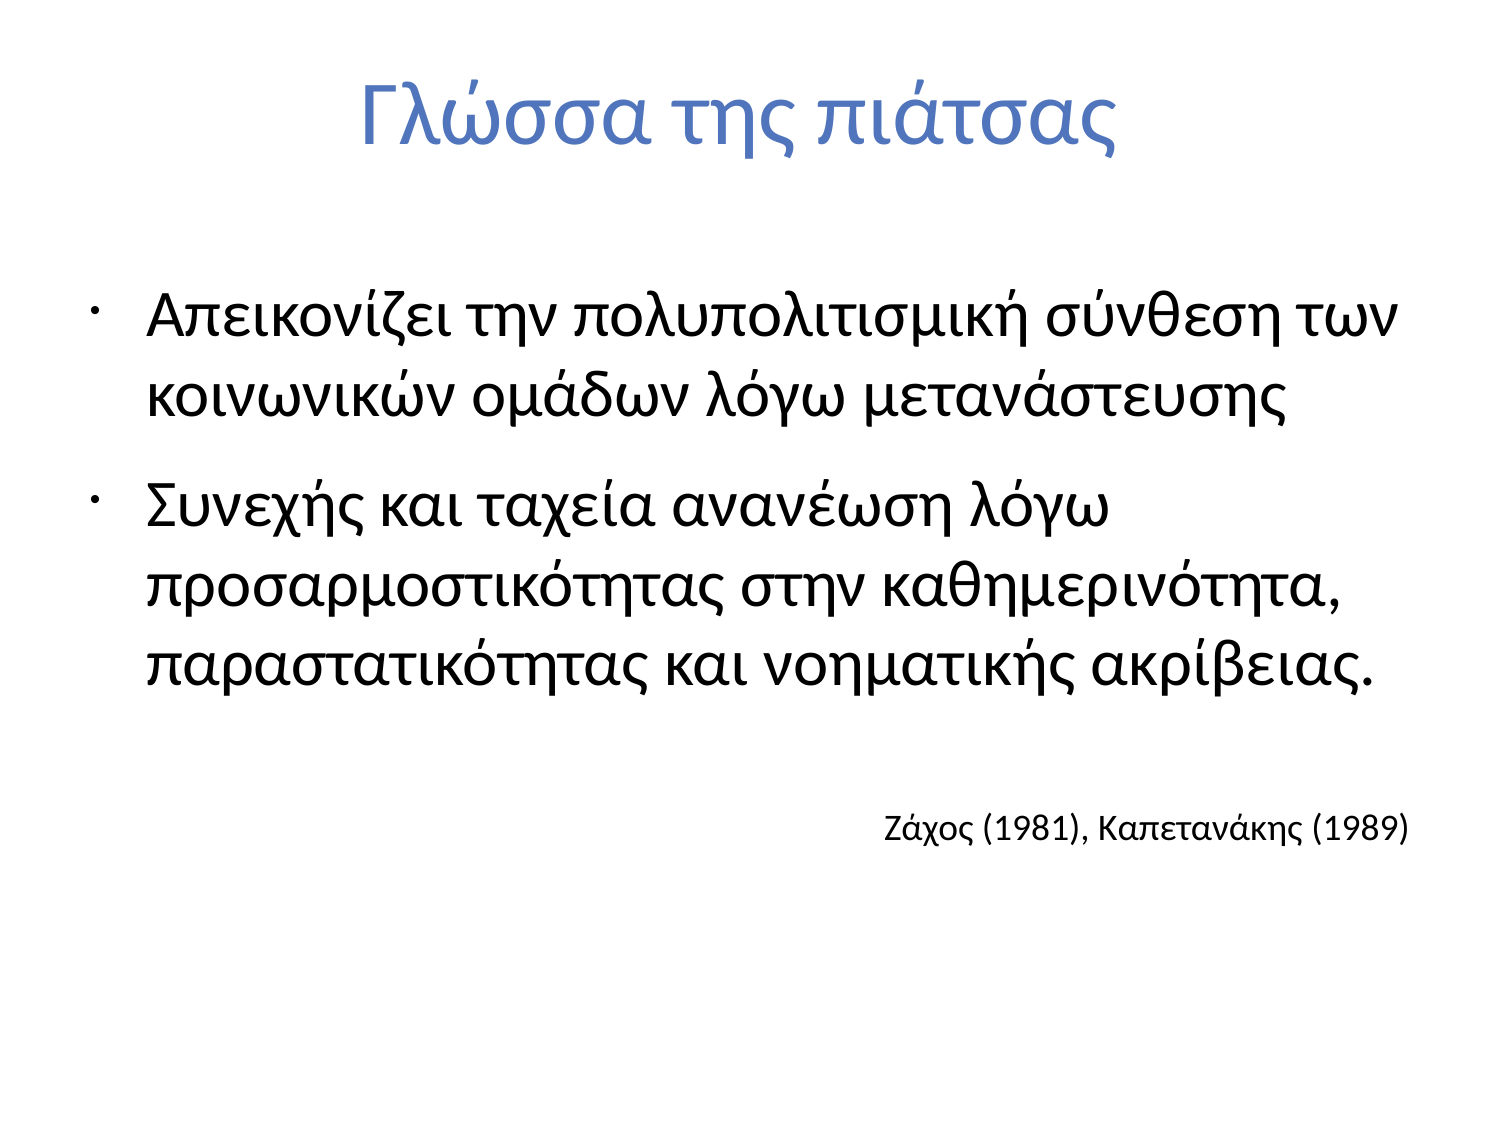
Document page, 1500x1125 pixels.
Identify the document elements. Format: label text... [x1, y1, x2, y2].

title Γλώσσα της πιάτσας [75, 45, 1425, 233]
list Απεικονίζει την πολυπολιτισμική σύνθεση των κοινωνικών ομάδων λόγω μετανάστευσης Συνεχής και ταχεία ανανέωση λόγω προσαρμοστικότητας στην καθημερινότητα, παραστατικότητας και νοηματικής ακρίβειας. Ζάχος (1981), Καπετανάκης (1989) [75, 262, 1425, 1005]
